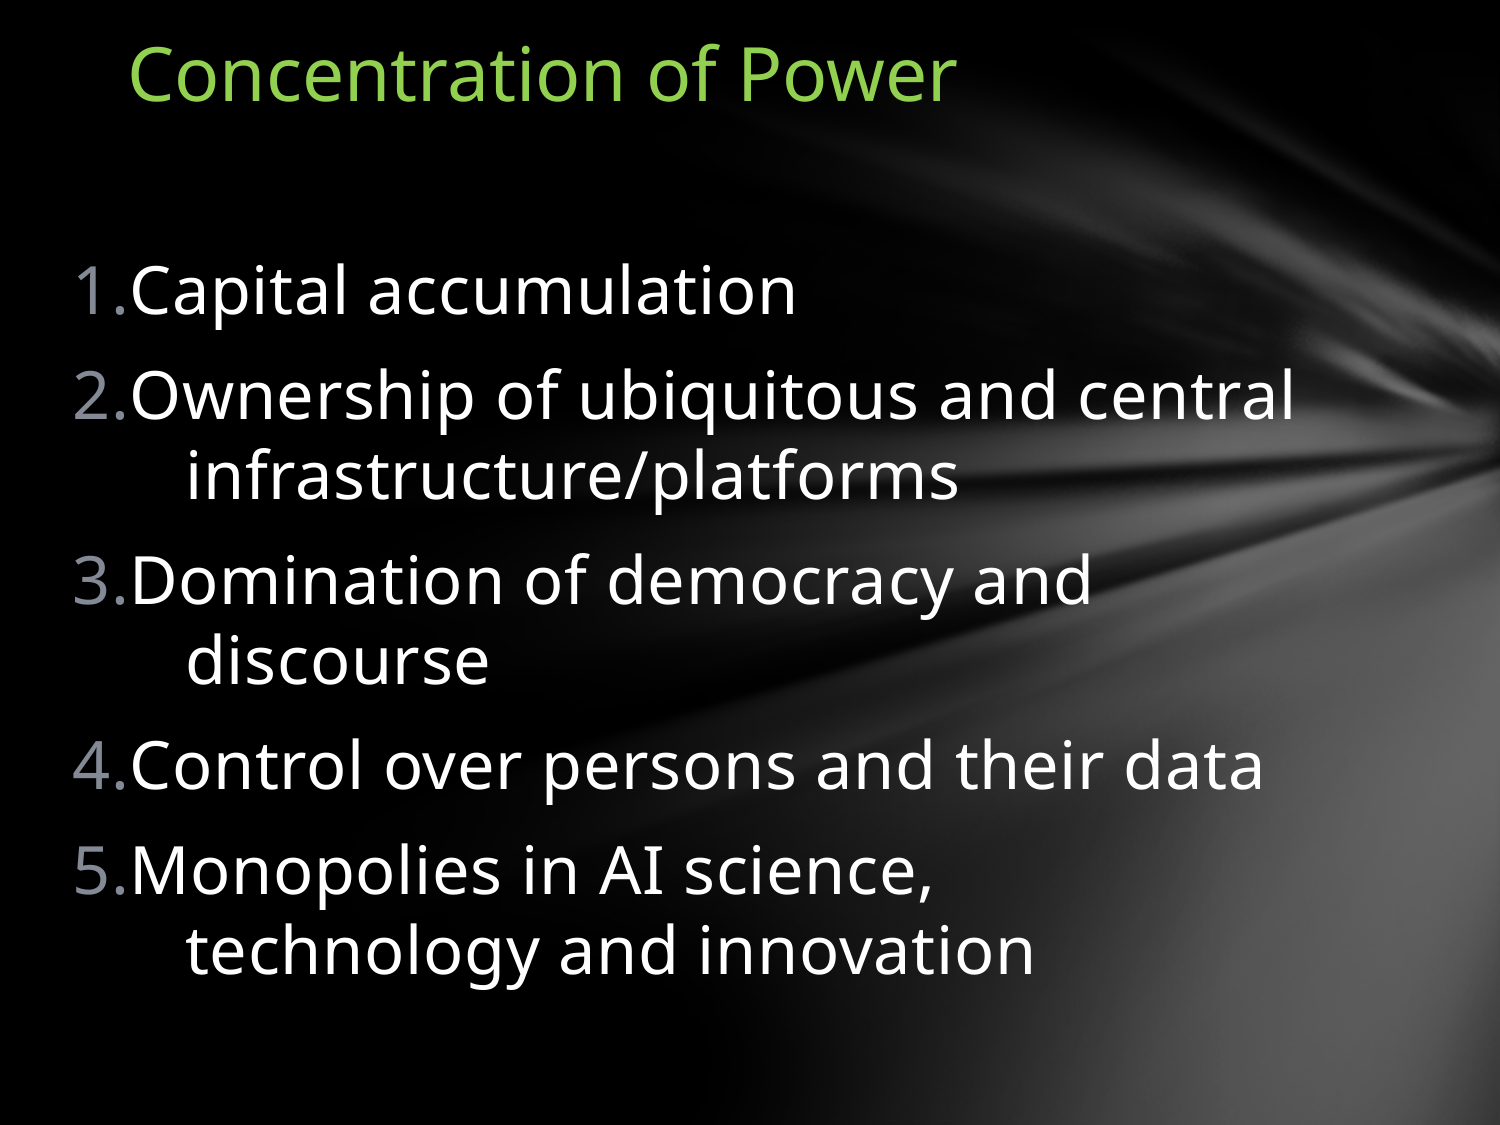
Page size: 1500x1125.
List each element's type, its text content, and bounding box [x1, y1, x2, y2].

list Capital accumulation Ownership of ubiquitous and central infrastructure/platforms Domination of democracy and discourse Control over persons and their data Monopolies in AI science, technology and innovation [57, 239, 1318, 1015]
title Concentration of Power [112, 19, 1313, 209]
